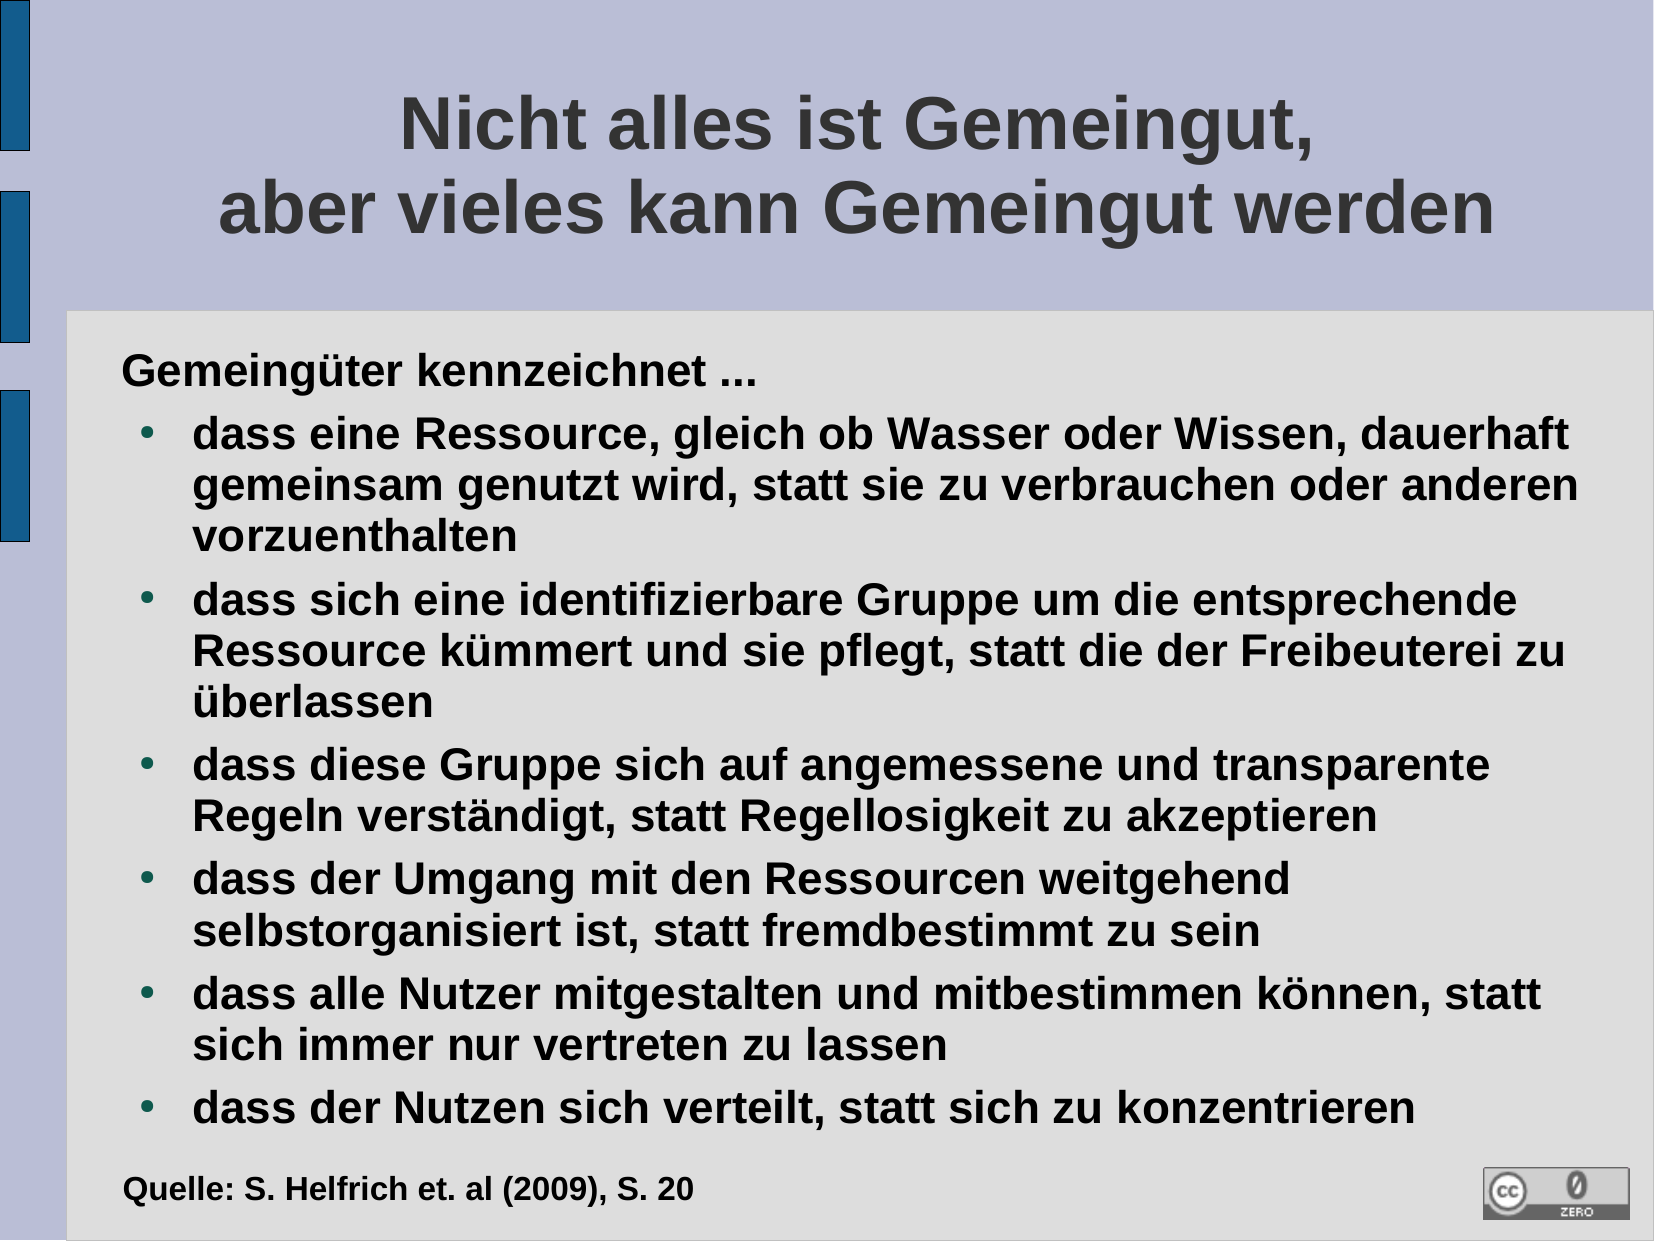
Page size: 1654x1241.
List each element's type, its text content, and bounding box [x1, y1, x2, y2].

title Nicht alles ist Gemeingut, aber vieles kann Gemeingut werden [121, 61, 1595, 269]
list Gemeingüter kennzeichnet ... dass eine Ressource, gleich ob Wasser oder Wissen, dauerhaft gemeinsam genutzt wird, statt sie zu verbrauchen oder anderen vorzuenthalten dass sich eine identifizierbare Gruppe um die entsprechende Ressource kümmert und sie pflegt, statt die der Freibeuterei zu überlassen dass diese Gruppe sich auf angemessene und transparente Regeln verständigt, statt Regellosigkeit zu akzeptieren dass der Umgang mit den Ressourcen weitgehend selbstorganisiert ist, statt fremdbestimmt zu sein dass alle Nutzer mitgestalten und mitbestimmen können, statt sich immer nur vertreten zu lassen dass der Nutzen sich verteilt, statt sich zu konzentrieren [121, 344, 1595, 1197]
text_box Quelle: S. Helfrich et. al (2009), S. 20 [107, 1163, 711, 1216]
picture [1483, 1167, 1630, 1220]
